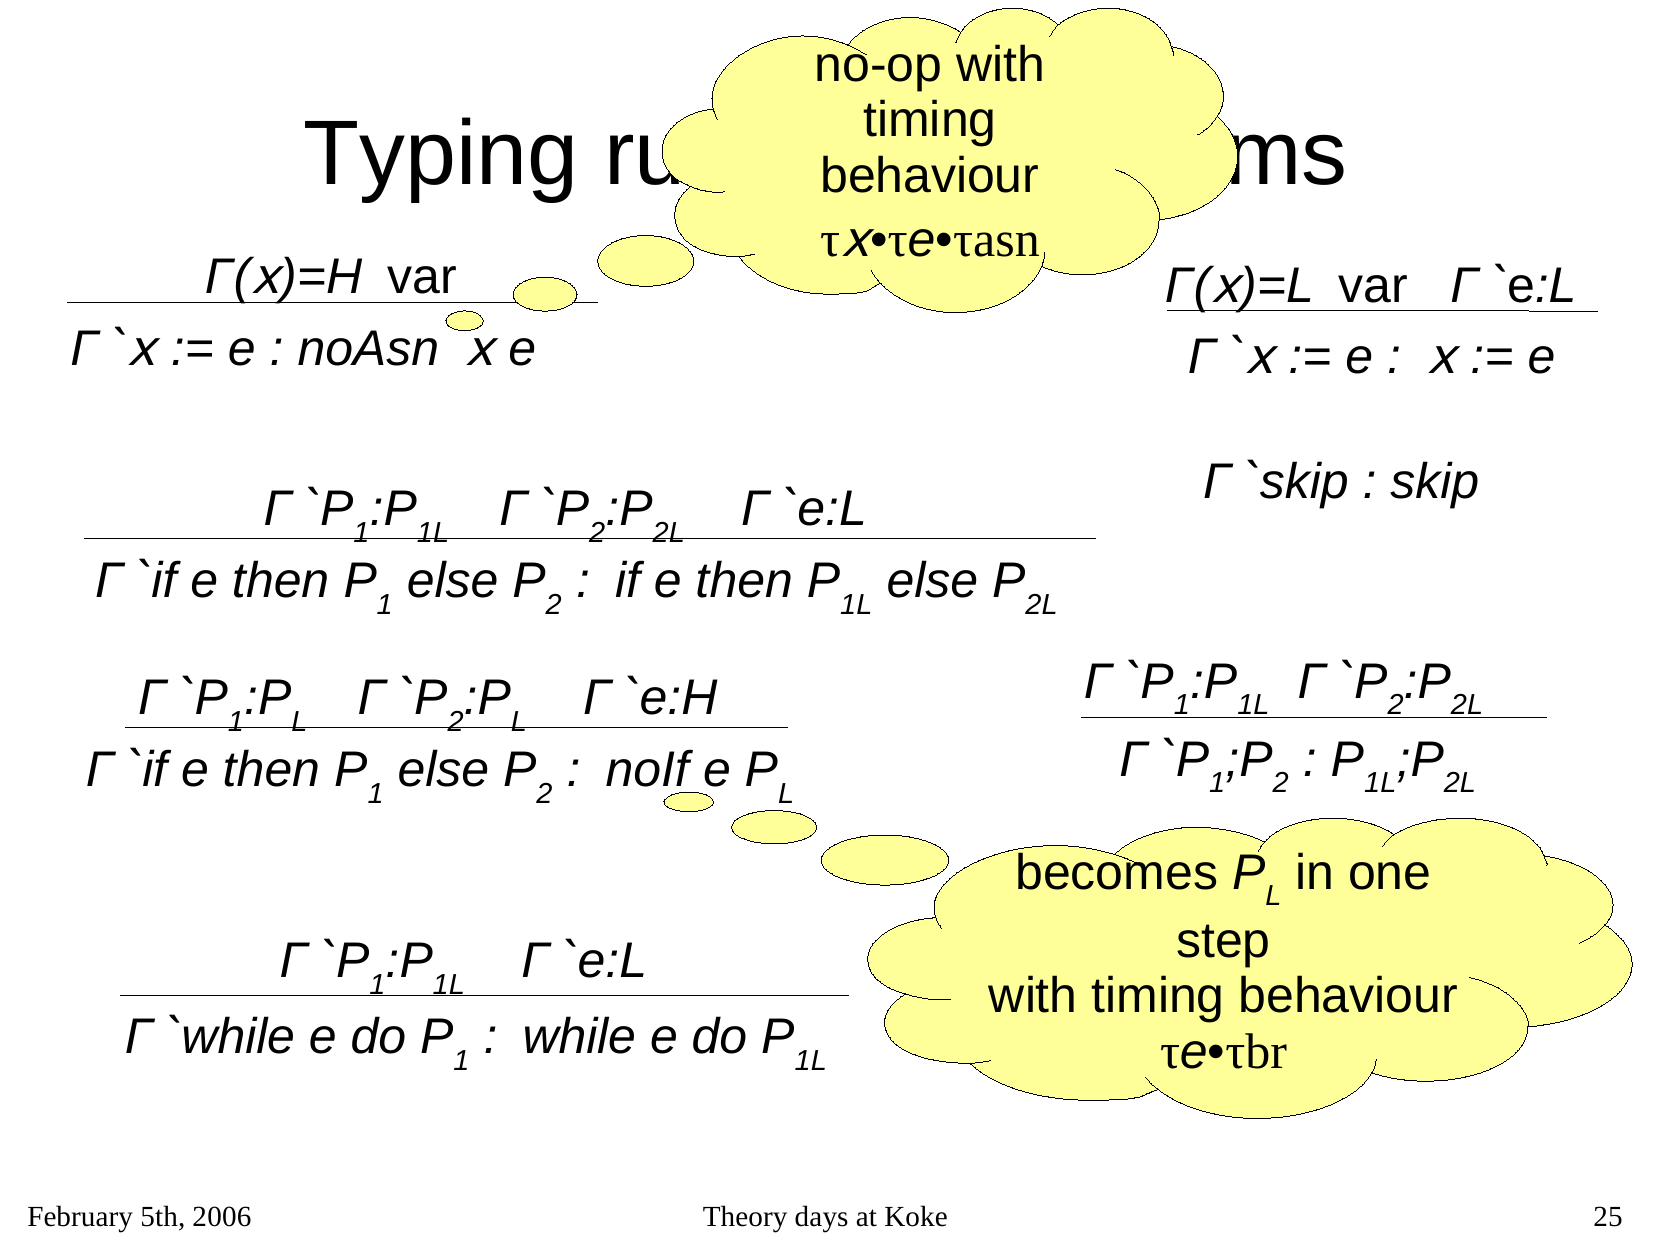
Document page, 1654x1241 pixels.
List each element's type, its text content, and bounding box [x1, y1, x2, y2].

text_box Γ `skip : skip [1188, 437, 1526, 546]
text_box Γ `P1;P2 : P1L;P2L [1104, 718, 1523, 825]
text_box no-op with timing behaviour τx•τe•τasn [662, 8, 1238, 313]
text_box Γ `if e then P1 else P2 : if e then P1L else P2L [80, 536, 1100, 646]
text_box becomes PL in one step with timing behaviour τe•τbr [821, 835, 949, 886]
text_box becomes PL in one step with timing behaviour τe•τbr [867, 818, 1633, 1119]
text_box Γ(x)=H var [190, 233, 475, 302]
text_box Γ(x)=L var Γ `e:L [1150, 241, 1616, 350]
text_box Γ `x := e : x := e [1173, 312, 1593, 422]
text_box Γ `P1:P1L Γ `P2:P2L Γ `e:L [248, 464, 932, 536]
text_box becomes PL in one step with timing behaviour τe•τbr [731, 810, 817, 844]
text_box becomes PL in one step with timing behaviour τe•τbr [663, 792, 714, 812]
title Typing rules for programs [1154, 49, 1571, 241]
text_box Γ `P1:P1L Γ `P2:P2L [1069, 637, 1559, 747]
text_box no-op with timing behaviour τx•τe•τasn [513, 277, 578, 312]
text_box Γ `P1:P1L Γ `e:L [264, 917, 705, 993]
text_box Γ `P1:PL Γ `P2:PL Γ `e:H [123, 653, 790, 725]
text_box no-op with timing behaviour τx•τe•τasn [597, 235, 694, 287]
text_box Γ `x := e : noAsn x e [55, 304, 610, 413]
text_box Γ `if e then P1 else P2 : noIf e PL [70, 725, 842, 835]
text_box no-op with timing behaviour τx•τe•τasn [445, 310, 484, 331]
title Typing rules for programs [82, 49, 748, 257]
text_box Γ `while e do P1 : while e do P1L [110, 993, 860, 1102]
